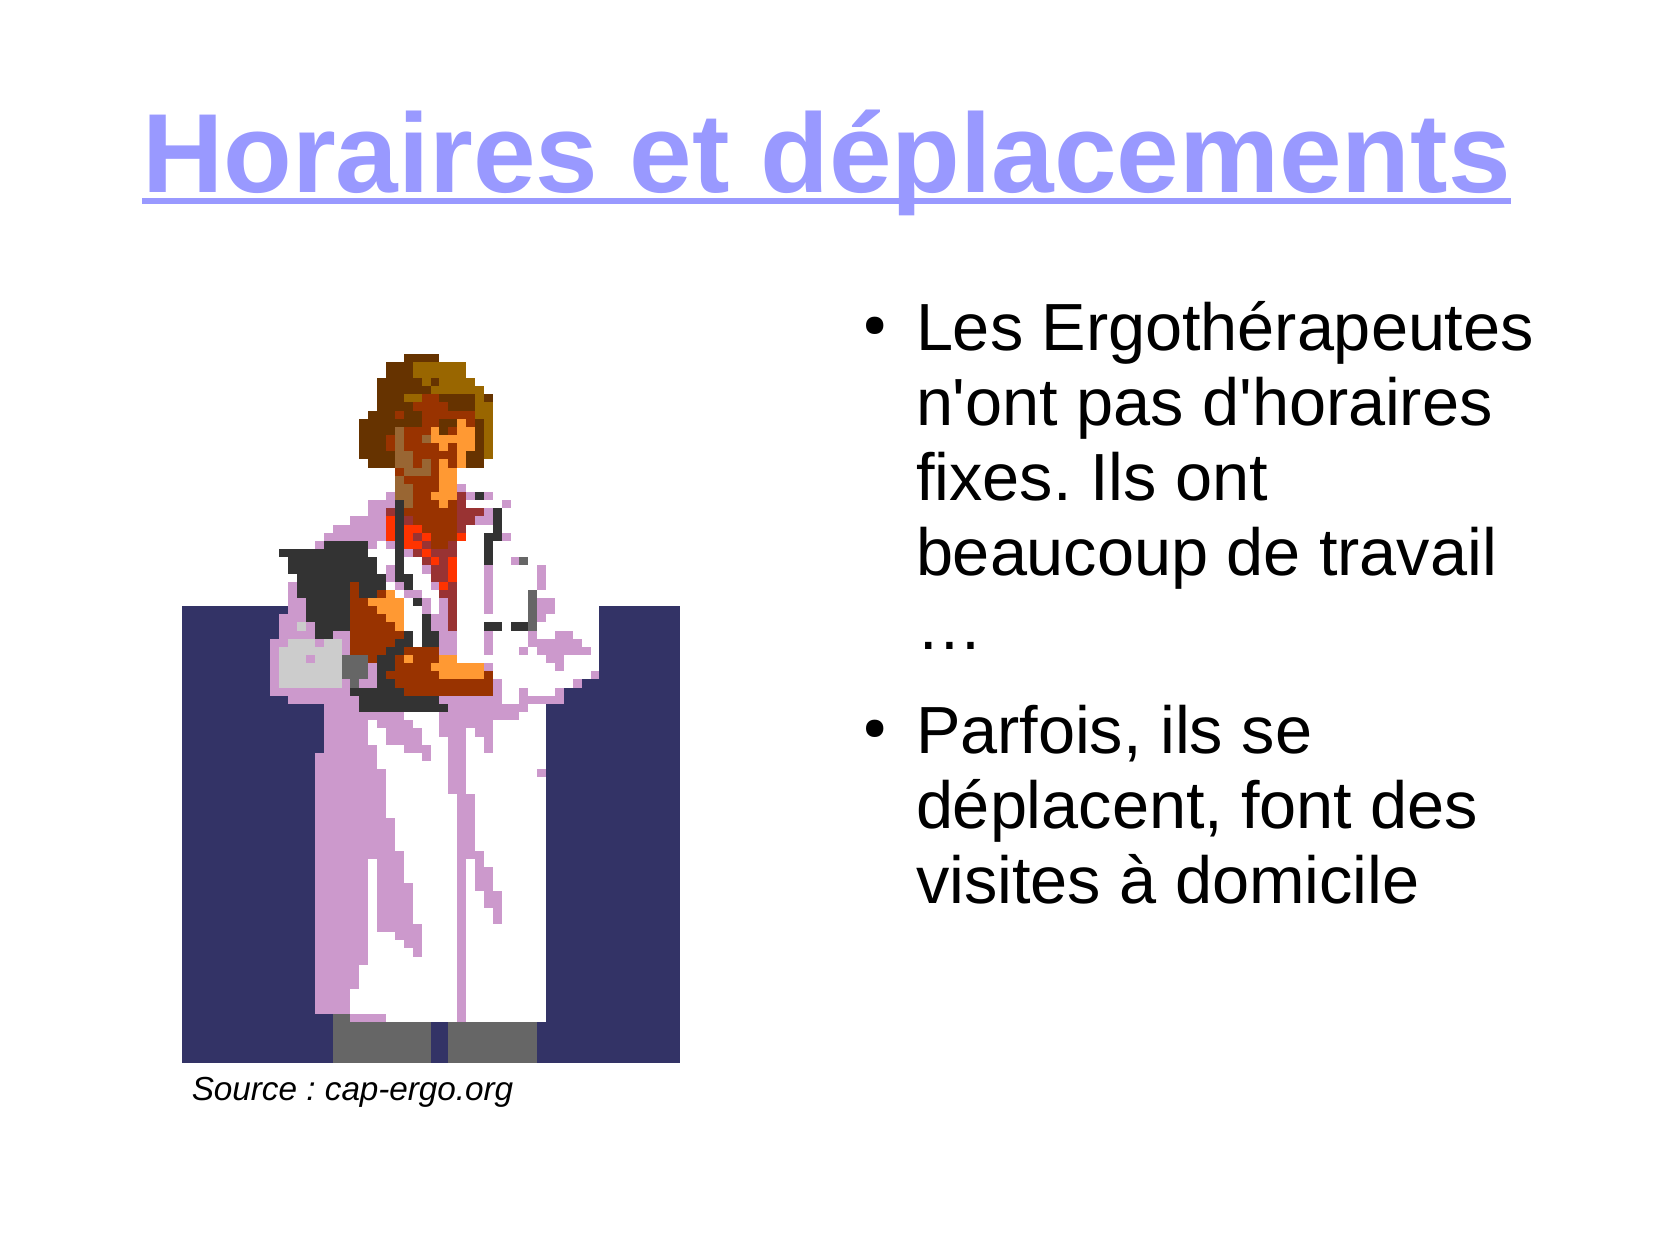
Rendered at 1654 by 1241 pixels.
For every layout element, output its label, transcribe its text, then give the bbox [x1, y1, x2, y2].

title Horaires et déplacements [82, 49, 1571, 257]
picture [182, 354, 680, 1062]
text_box Source : cap-ergo.org [177, 1062, 709, 1120]
list Les Ergothérapeutes n'ont pas d'horaires fixes. Ils ont beaucoup de travail … Parfois, ils se déplacent, font des visites à domicile [845, 290, 1572, 1109]
